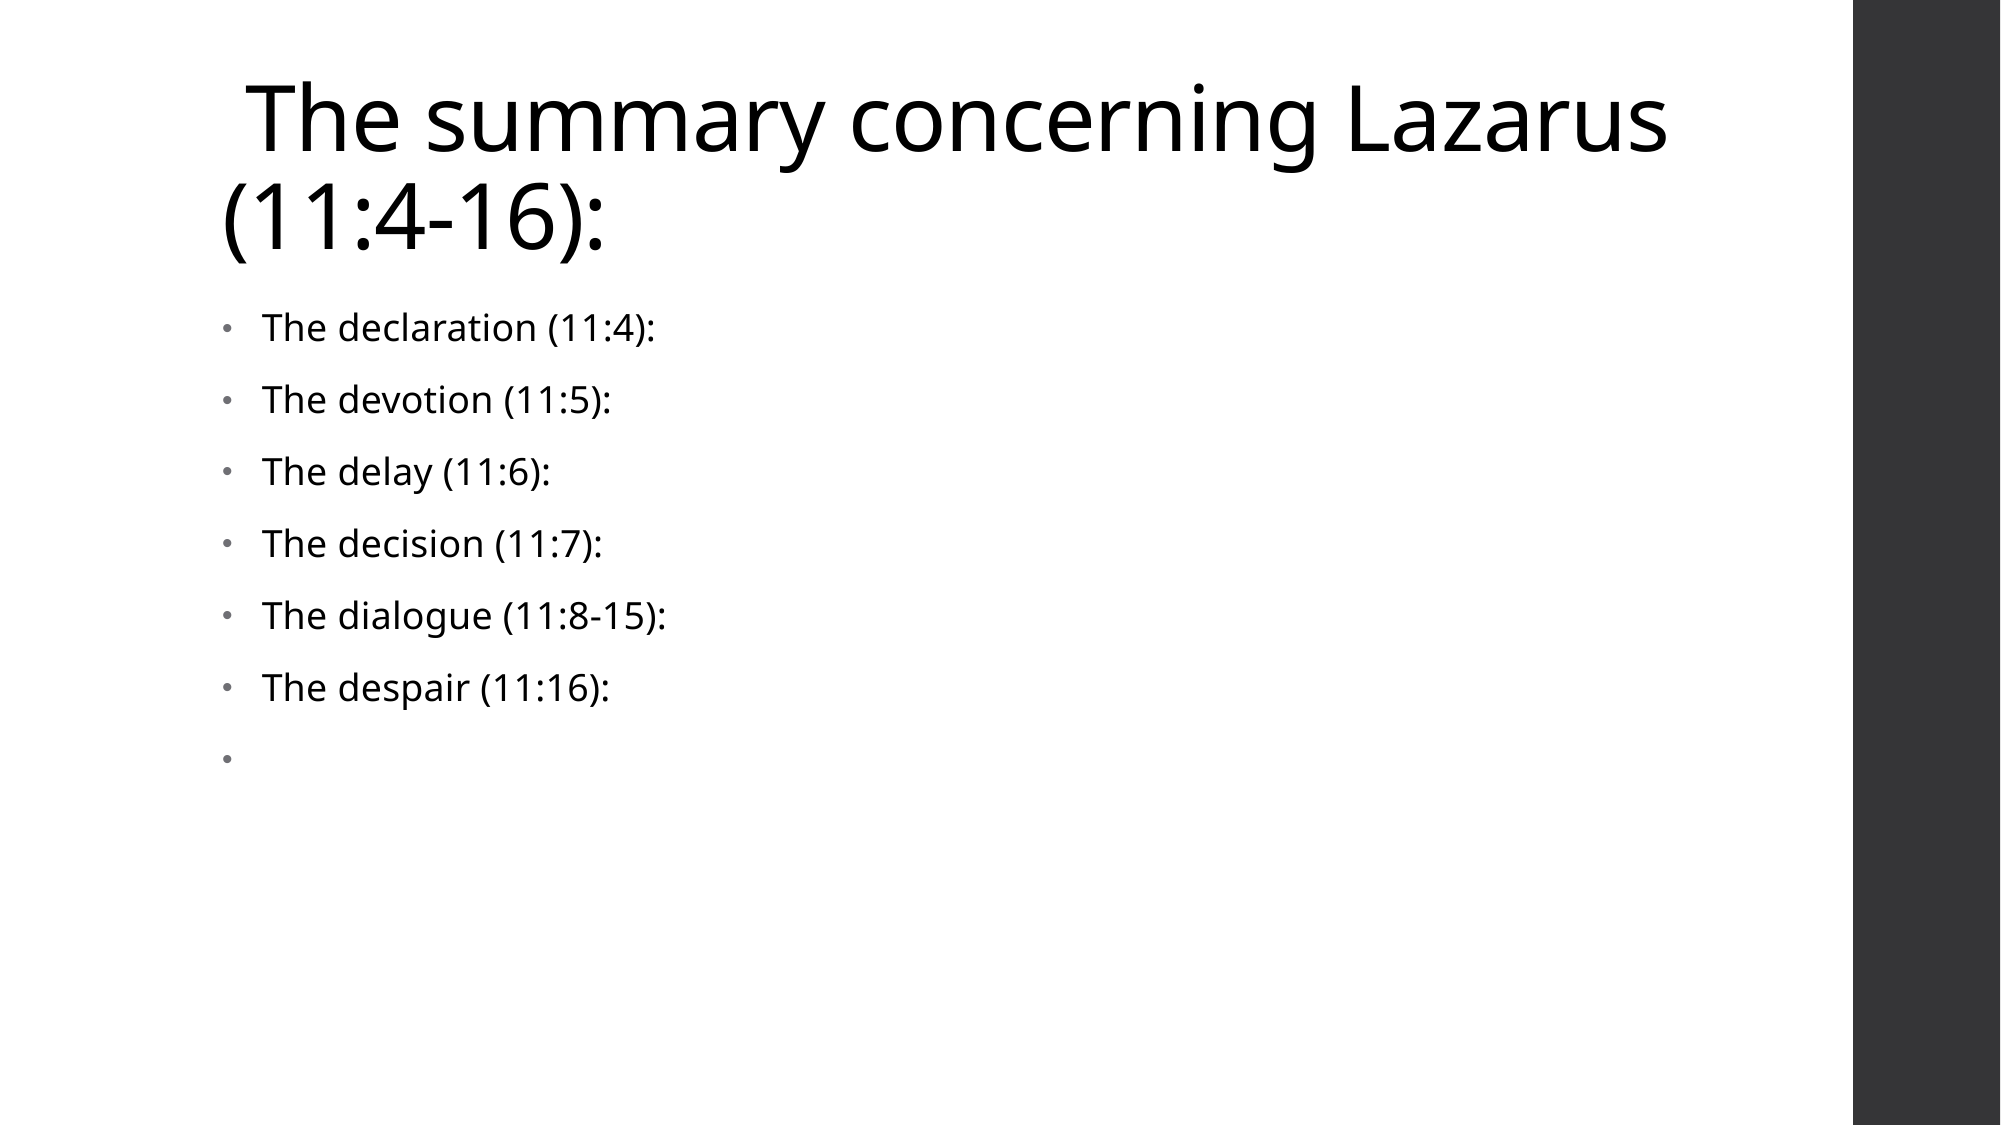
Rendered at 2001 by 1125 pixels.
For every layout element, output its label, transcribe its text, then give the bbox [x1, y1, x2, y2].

title The summary concerning Lazarus (11:4-16): [206, 60, 1797, 278]
list The declaration (11:4): The devotion (11:5): The delay (11:6): The decision (11:7): The dialogue (11:8-15): The despair (11:16): [206, 299, 1617, 1014]
